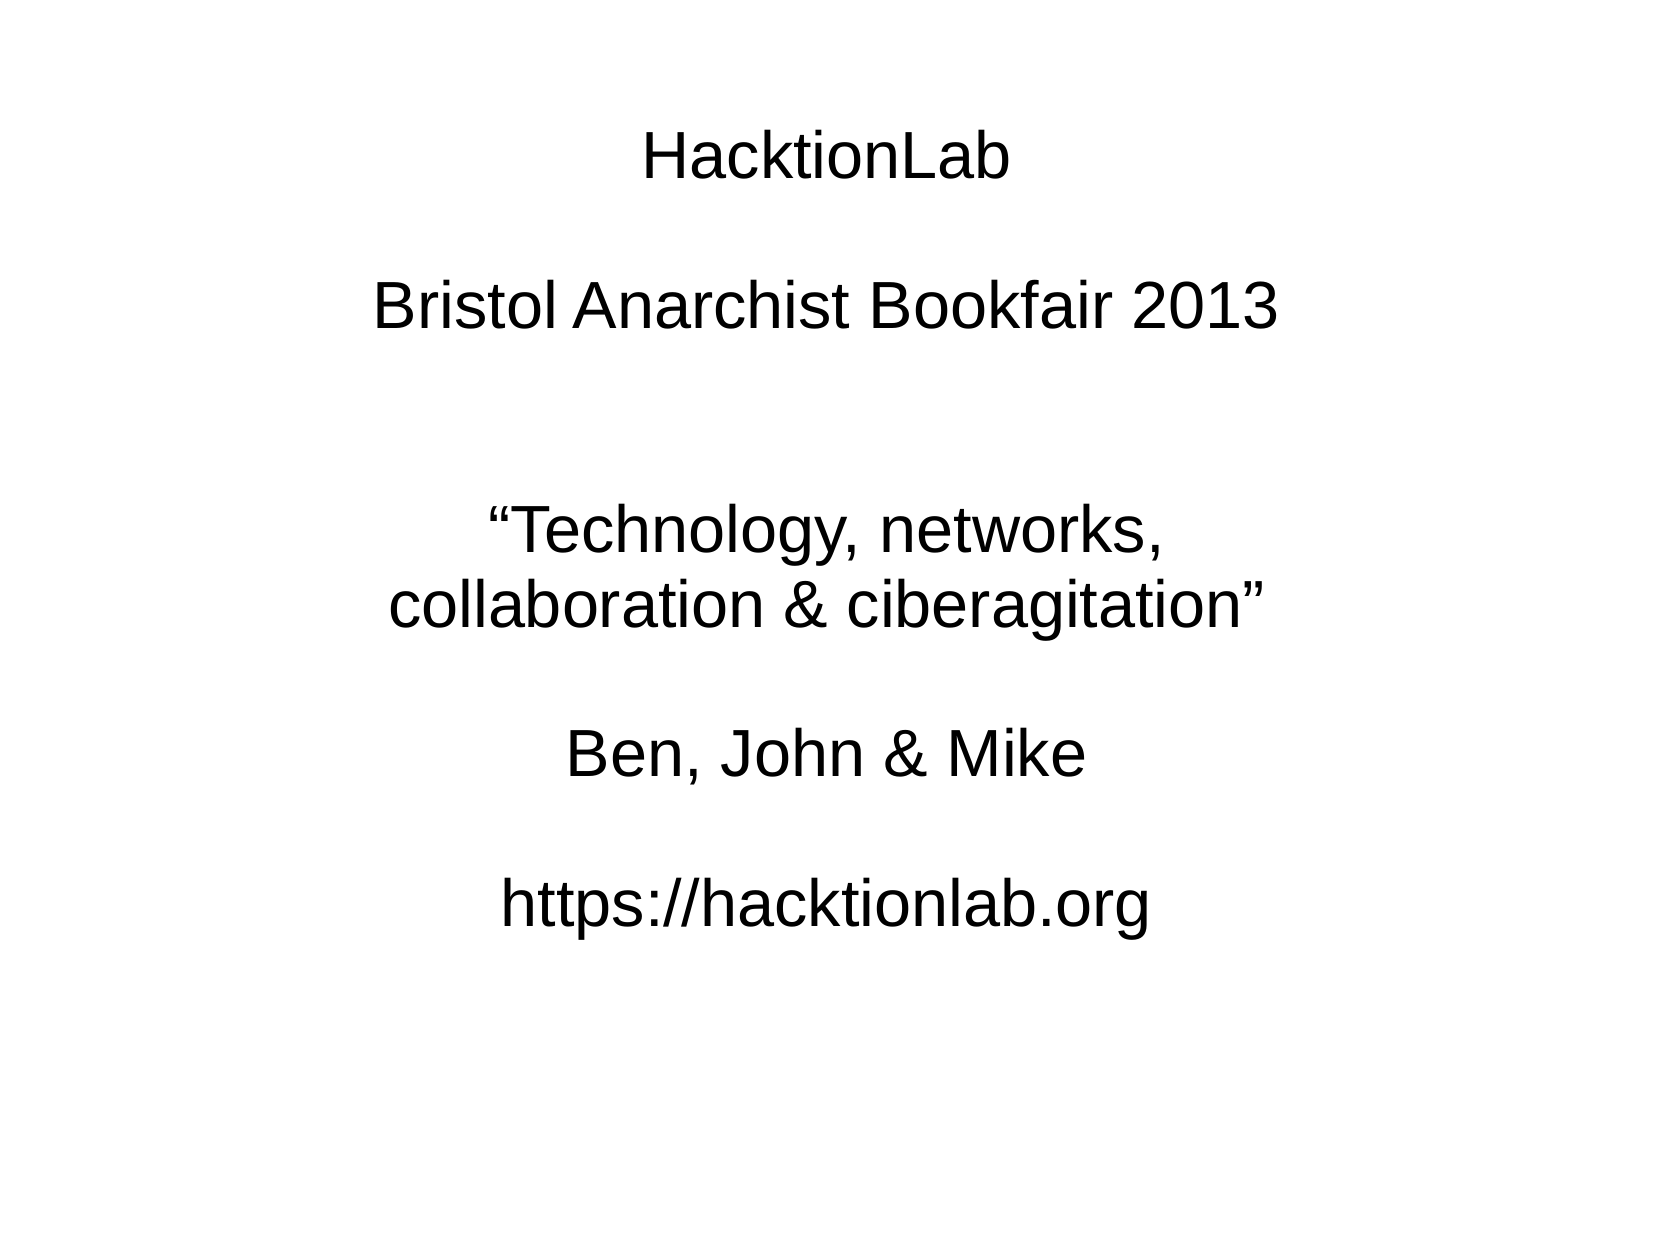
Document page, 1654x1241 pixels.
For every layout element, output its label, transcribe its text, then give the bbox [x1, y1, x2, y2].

subtitle HacktionLab Bristol Anarchist Bookfair 2013 “Technology, networks, collaboration & ciberagitation” Ben, John & Mike https://hacktionlab.org [82, 49, 1571, 1010]
